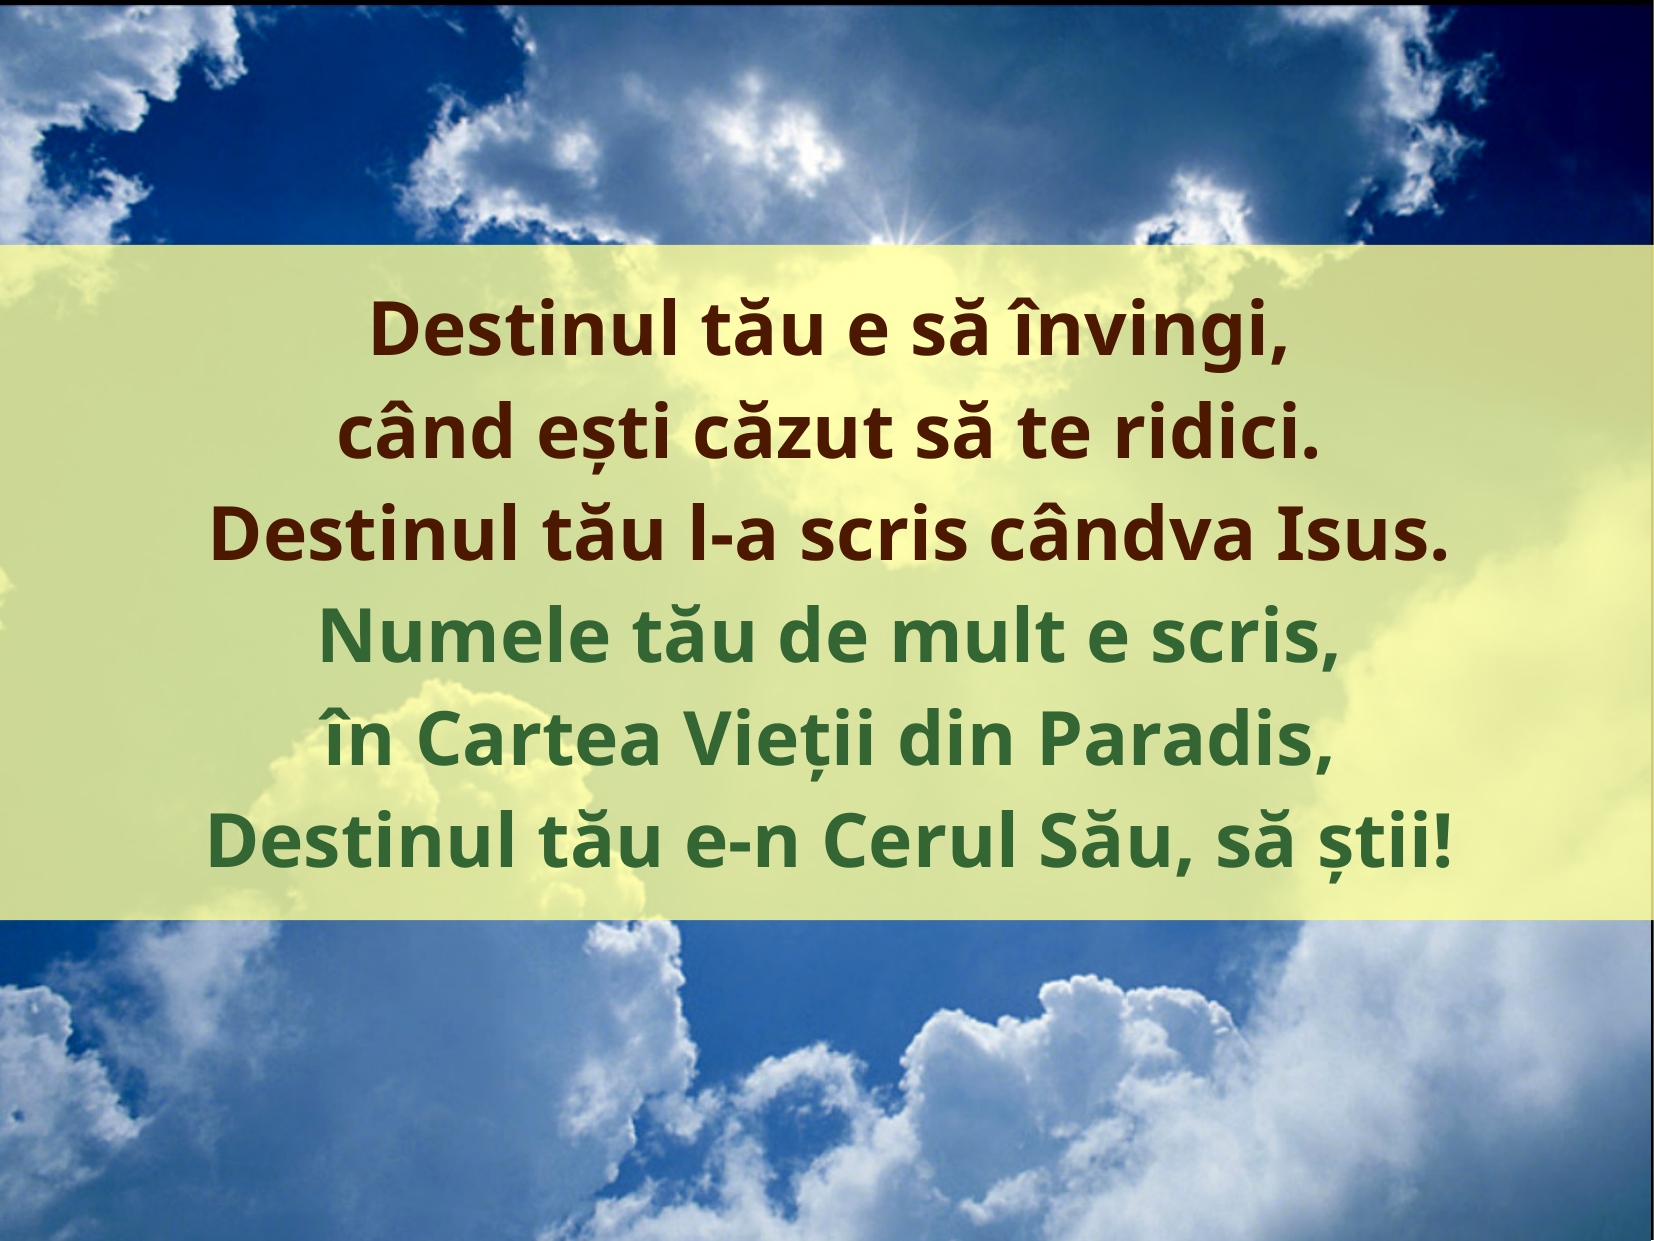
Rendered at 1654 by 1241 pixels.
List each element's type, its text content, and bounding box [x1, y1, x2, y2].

picture [0, 921, 1651, 1241]
picture [0, 5, 1651, 244]
text_box Destinul tău e să învingi, când eşti căzut să te ridici. Destinul tău l-a scris cândva Isus. Numele tău de mult e scris, în Cartea Vieţii din Paradis, Destinul tău e-n Cerul Său, să ştii! [0, 244, 1654, 921]
